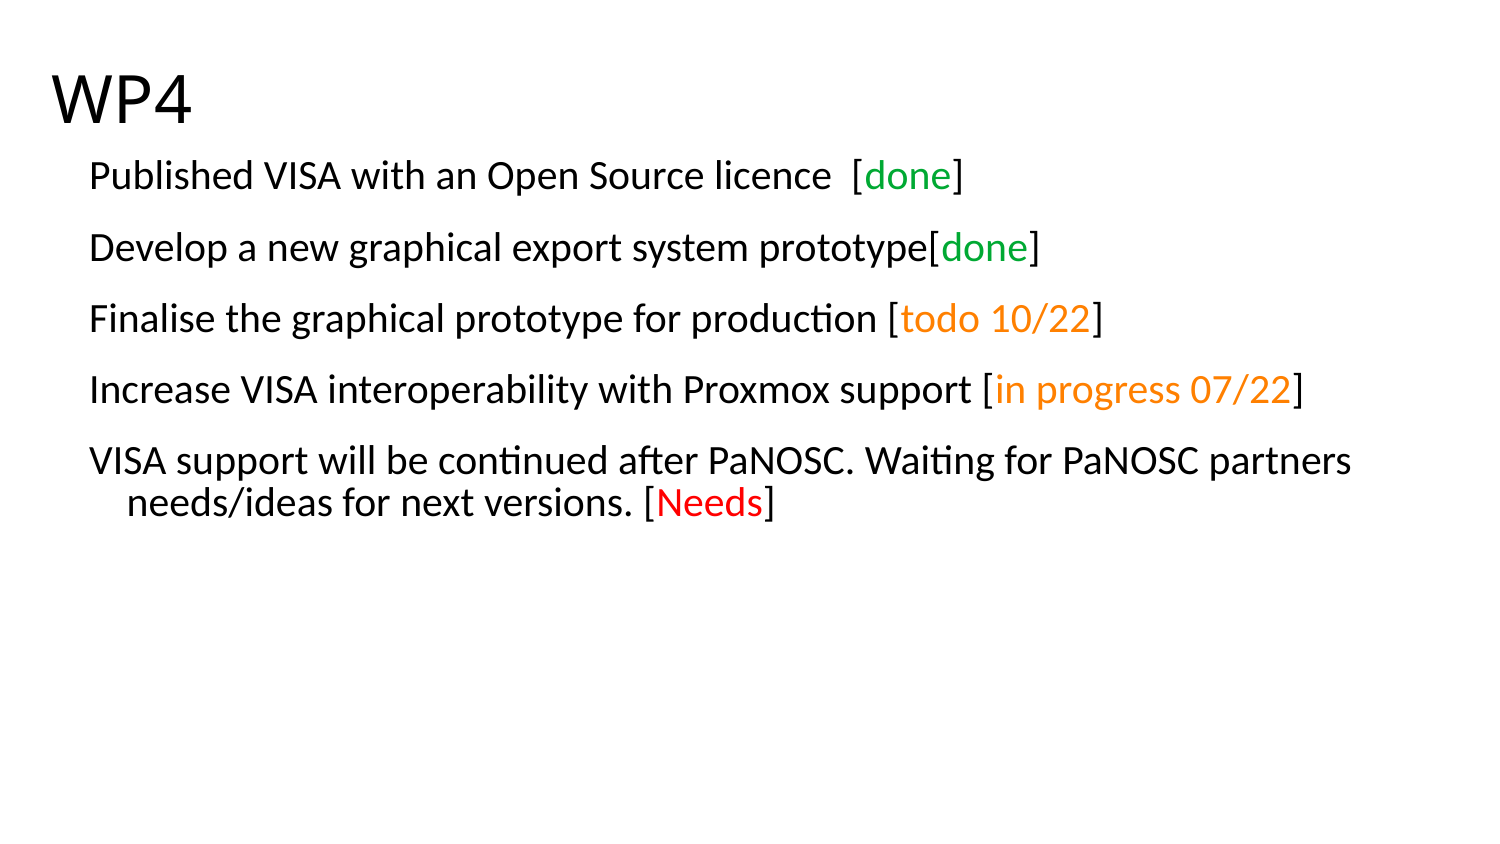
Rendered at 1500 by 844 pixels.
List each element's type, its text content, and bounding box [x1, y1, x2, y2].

list WP4 [36, 44, 1469, 155]
list Published VISA with an Open Source licence [done] Develop a new graphical export system prototype[done] Finalise the graphical prototype for production [todo 10/22] Increase VISA interoperability with Proxmox support [in progress 07/22] VISA support will be continued after PaNOSC. Waiting for PaNOSC partners needs/ideas for next versions. [Needs] [36, 155, 1469, 774]
